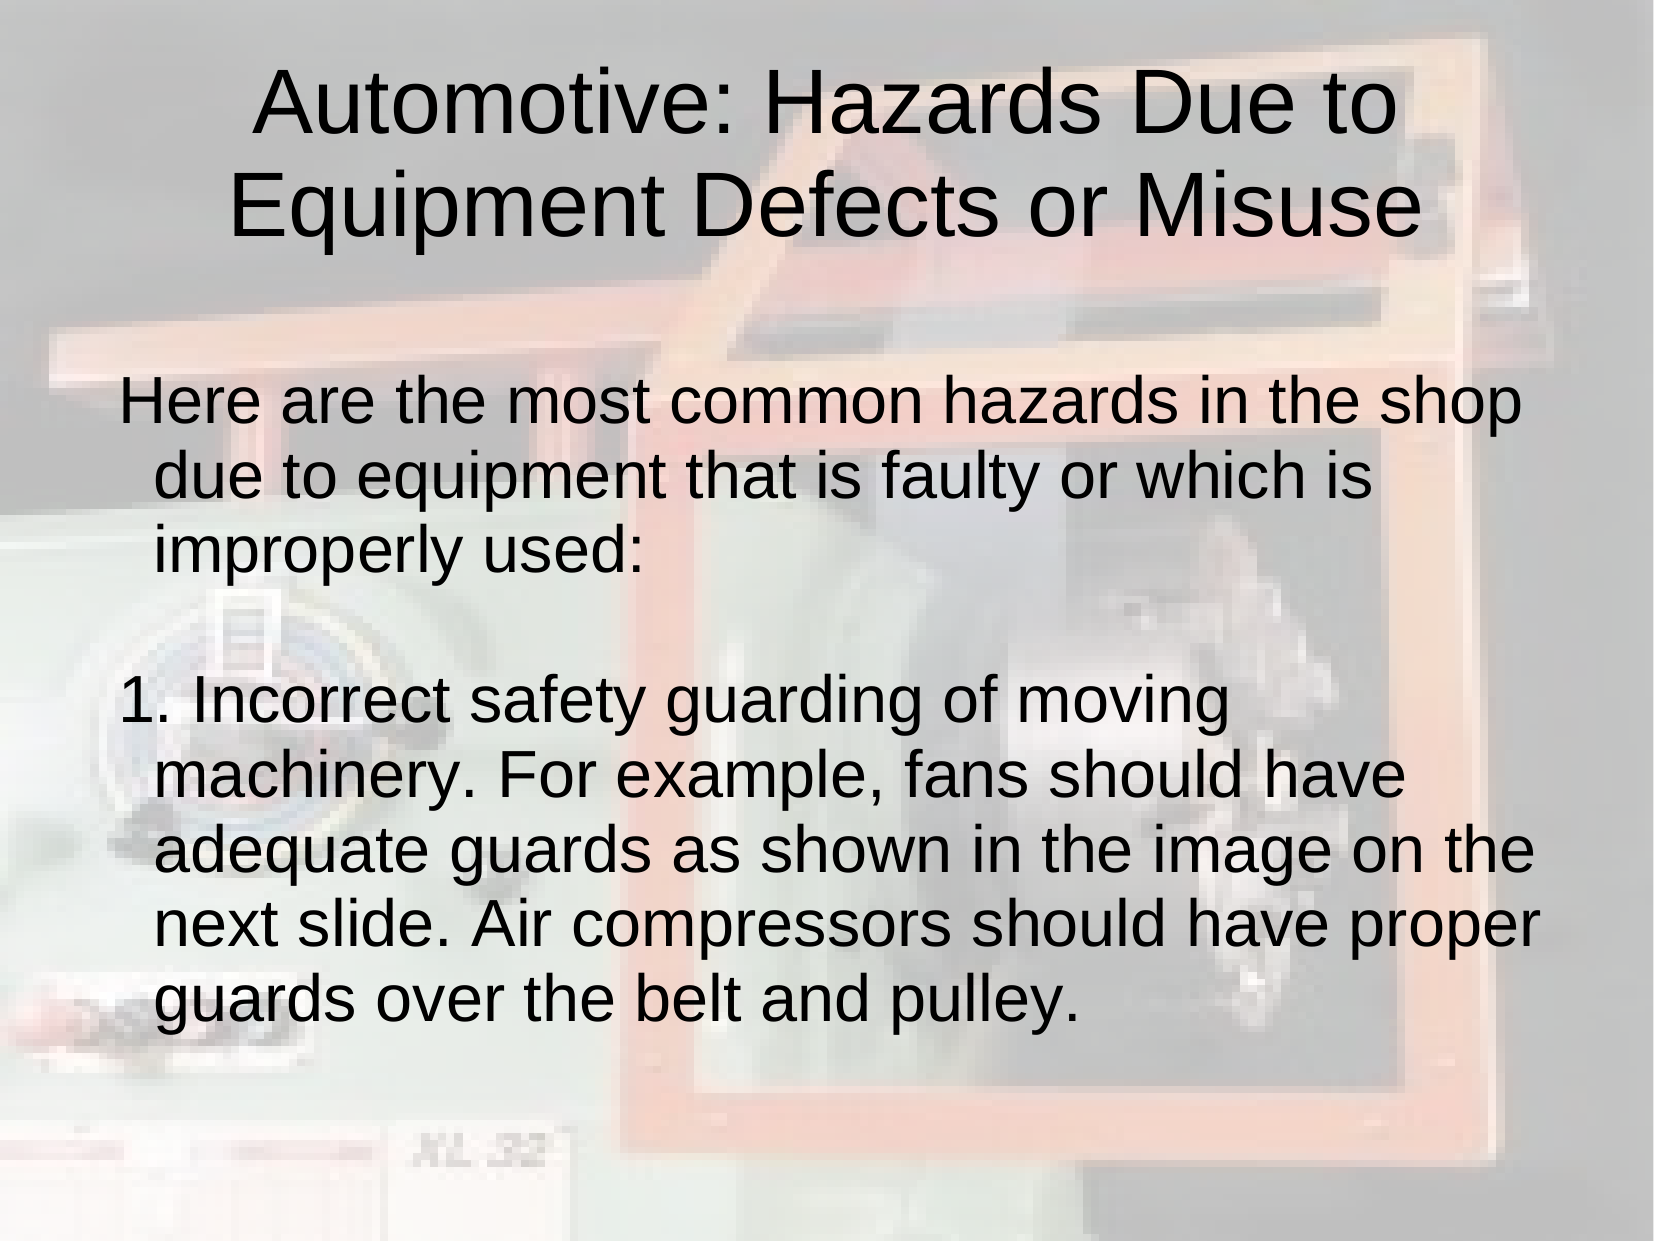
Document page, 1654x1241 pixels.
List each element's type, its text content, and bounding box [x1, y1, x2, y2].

picture [0, 0, 1654, 1241]
title Automotive: Hazards Due to Equipment Defects or Misuse [82, 49, 1571, 257]
subtitle Here are the most common hazards in the shop due to equipment that is faulty or which is improperly used: 1. Incorrect safety guarding of moving machinery. For example, fans should have adequate guards as shown in the image on the next slide. Air compressors should have proper guards over the belt and pulley. [82, 290, 1571, 1109]
